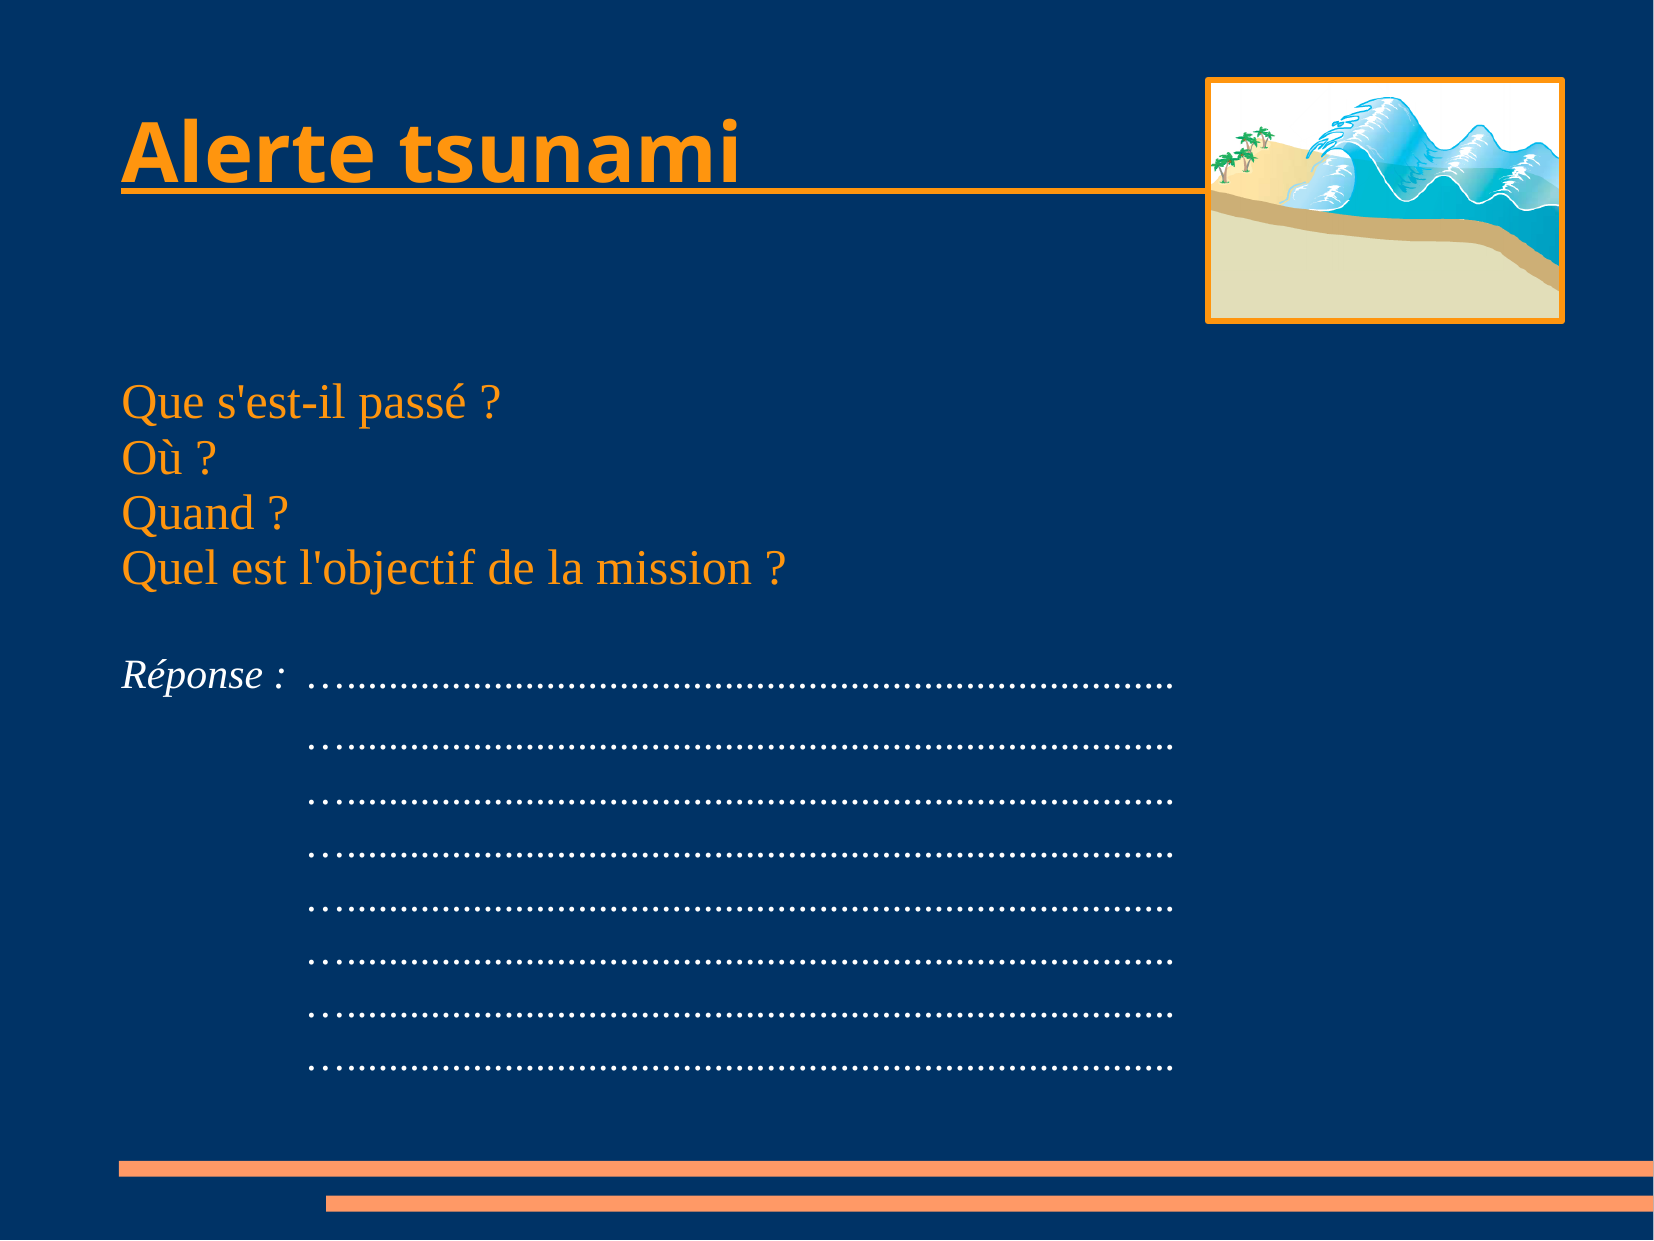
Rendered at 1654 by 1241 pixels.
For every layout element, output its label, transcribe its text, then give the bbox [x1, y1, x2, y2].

subtitle Que s'est-il passé ? Où ? Quand ? Quel est l'objectif de la mission ? Réponse : …............................................................................... …............................................................................... …............................................................................... …............................................................................... …............................................................................... …............................................................................... …............................................................................... …............................................................................... [121, 322, 1561, 1132]
picture [1210, 82, 1560, 319]
title Alerte tsunami [121, 46, 1534, 254]
